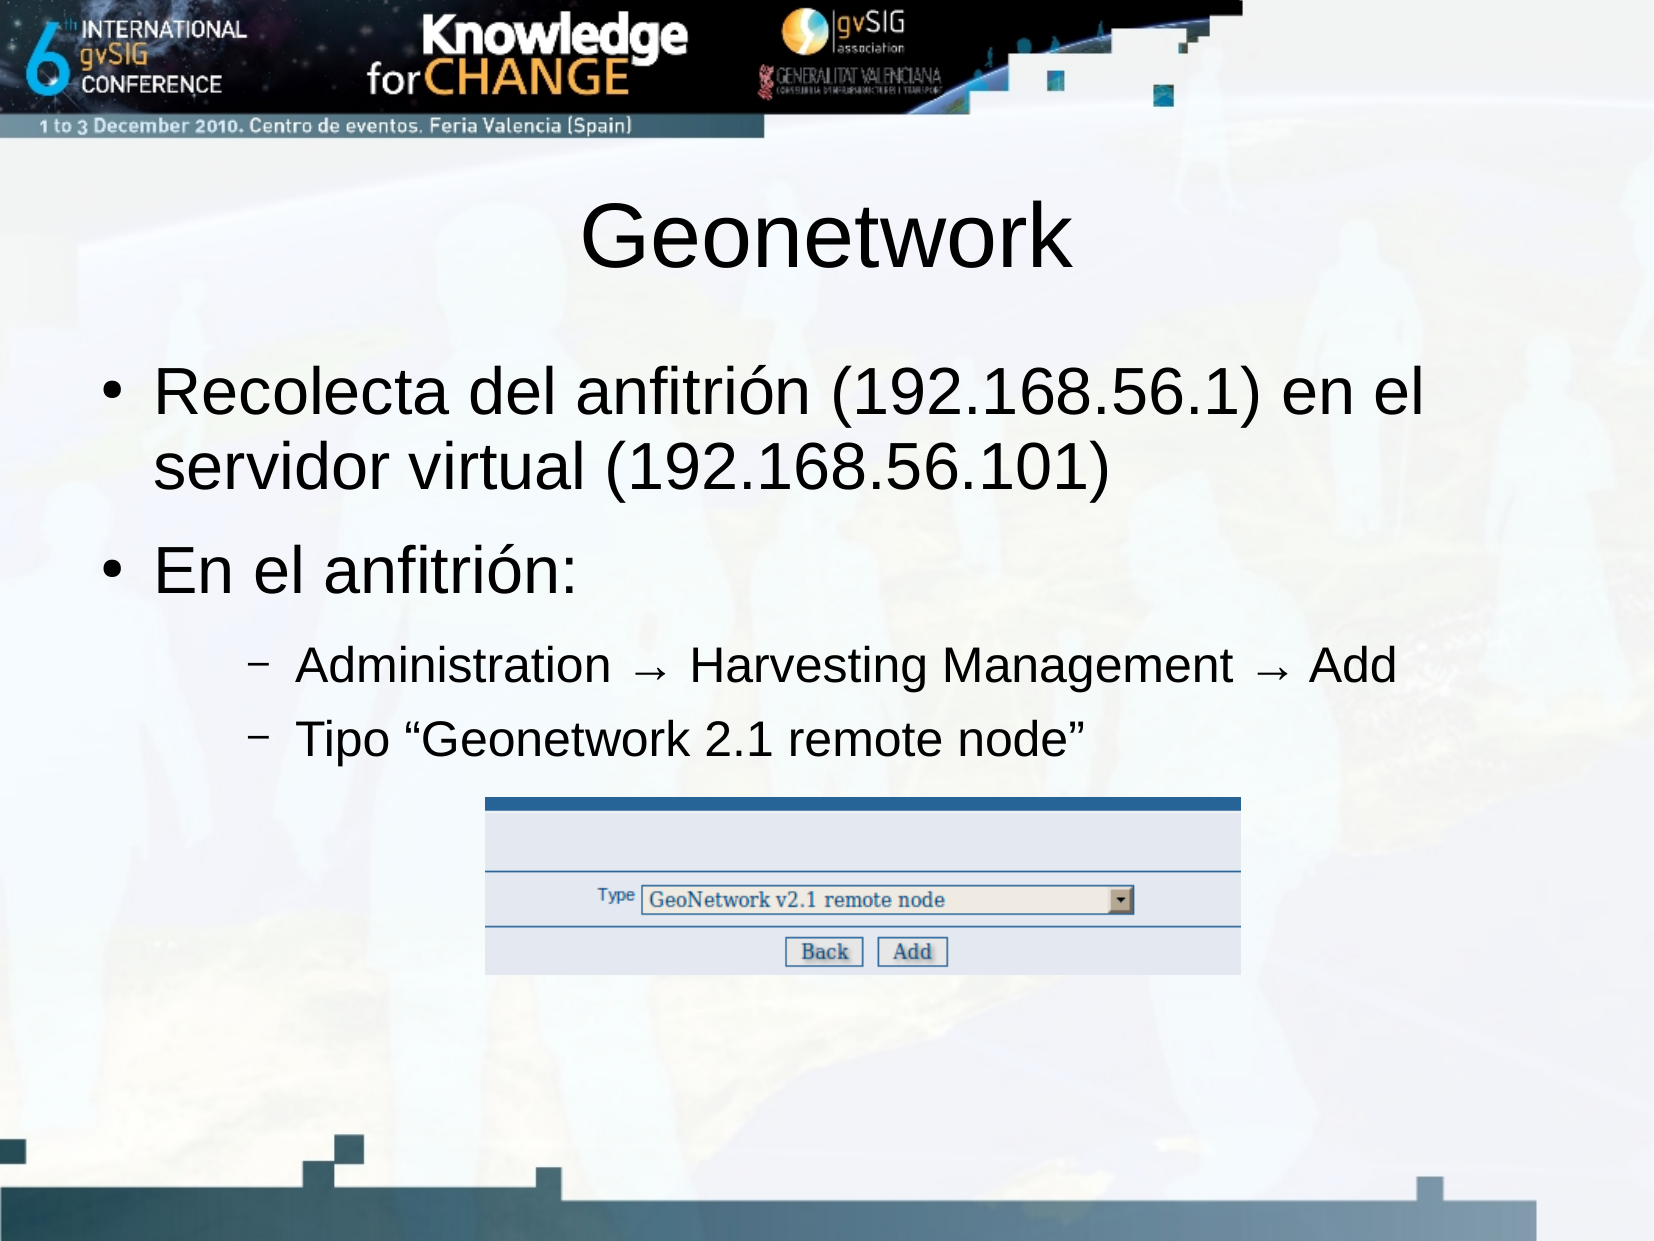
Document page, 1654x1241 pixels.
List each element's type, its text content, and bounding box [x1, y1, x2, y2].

list Recolecta del anfitrión (192.168.56.1) en el servidor virtual (192.168.56.101) En el anfitrión: Administration → Harvesting Management → Add Tipo “Geonetwork 2.1 remote node” [82, 354, 1571, 1173]
picture [0, 0, 1654, 1241]
title Geonetwork [82, 155, 1571, 318]
